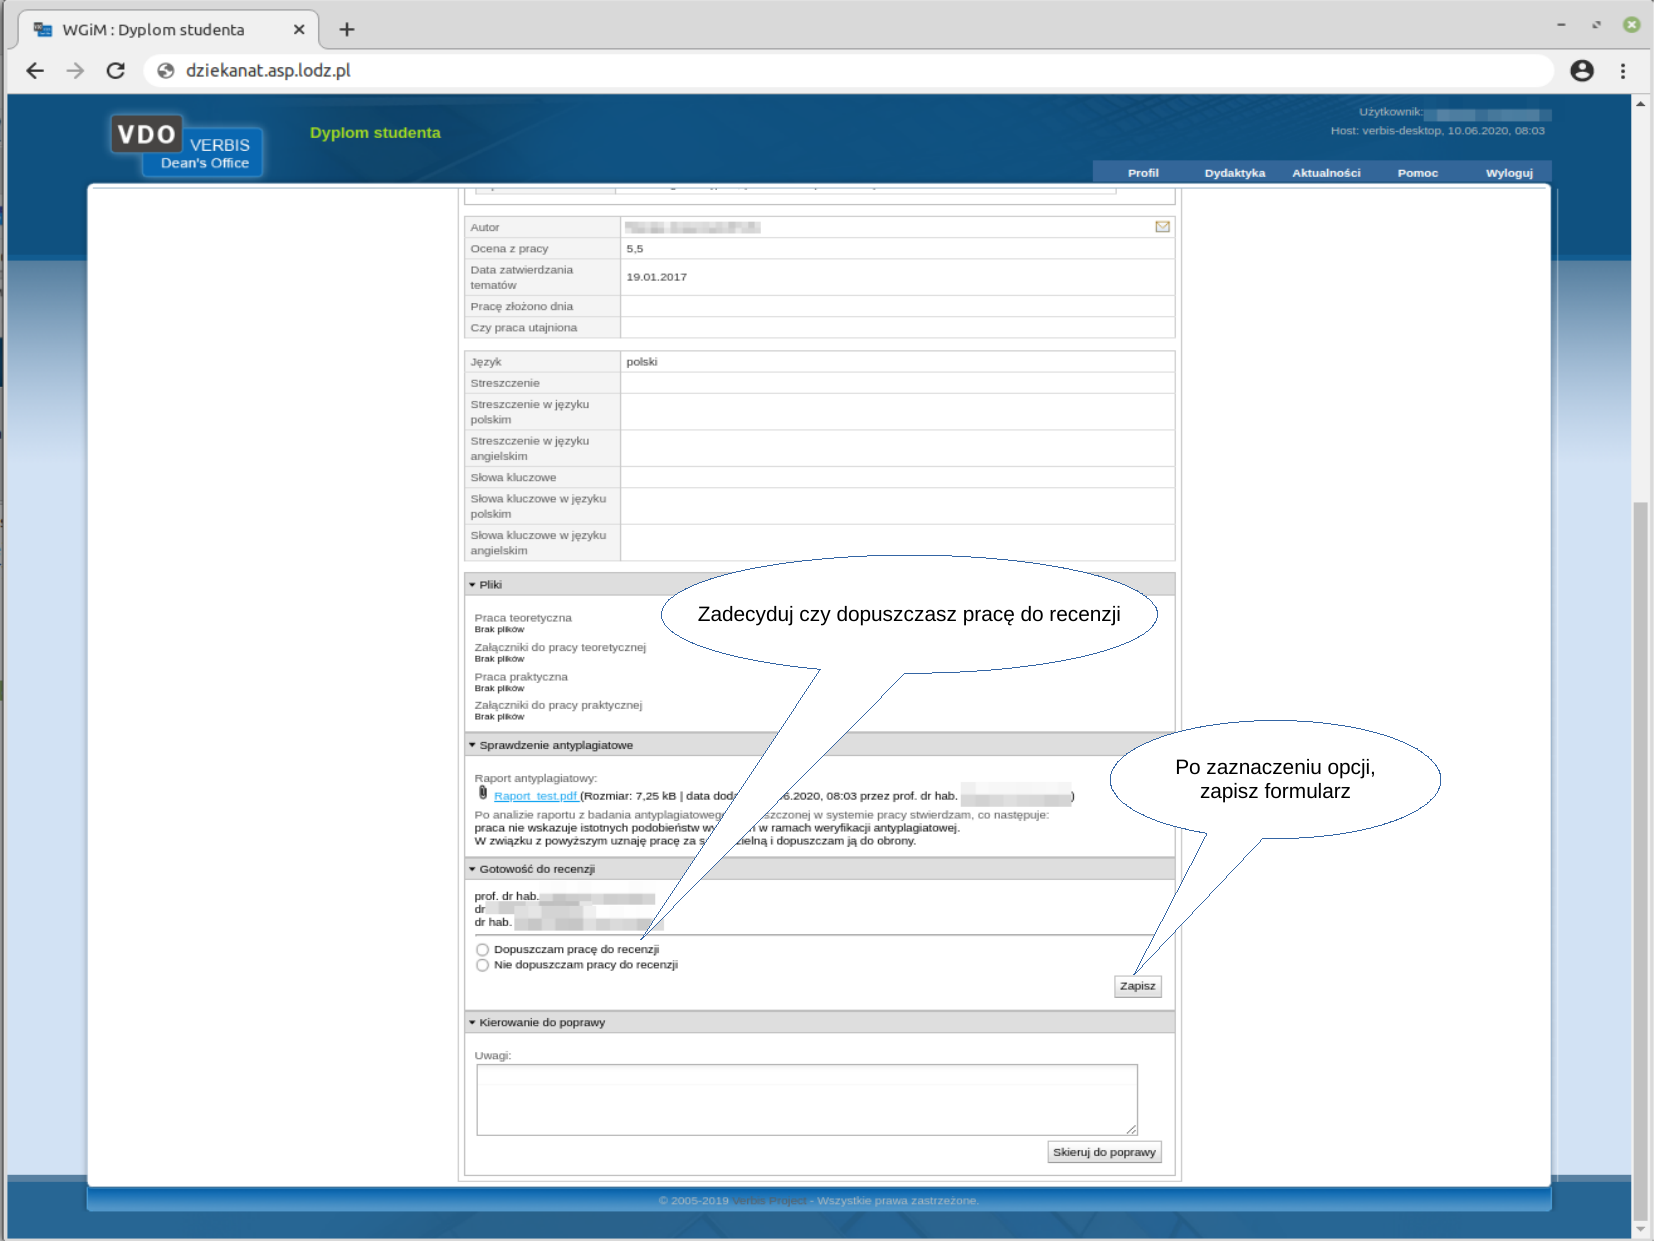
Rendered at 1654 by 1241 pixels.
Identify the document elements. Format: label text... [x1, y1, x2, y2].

text_box Zadecyduj czy dopuszczasz pracę do recenzji [640, 555, 1158, 940]
text_box Po zaznaczeniu opcji, zapisz formularz [1110, 720, 1441, 975]
picture [0, 0, 1654, 1241]
